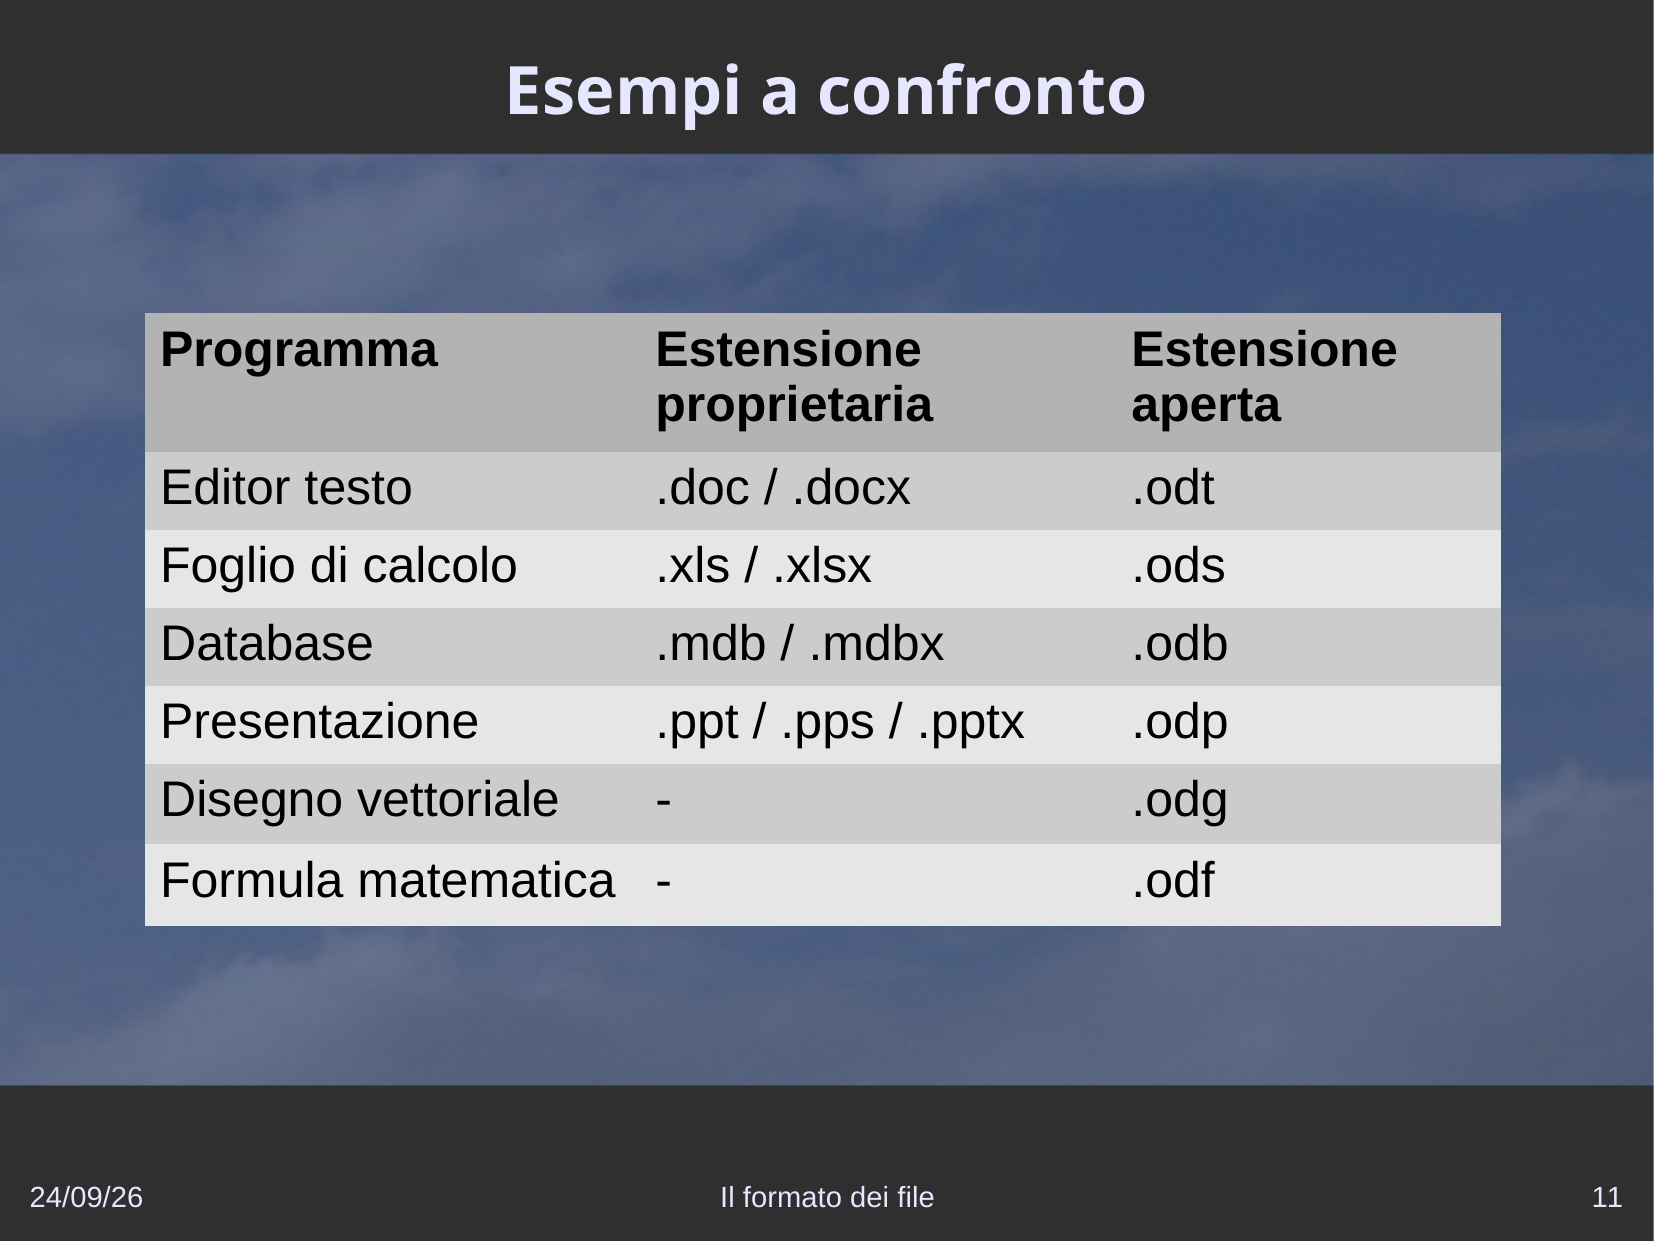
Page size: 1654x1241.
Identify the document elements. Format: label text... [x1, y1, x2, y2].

title Esempi a confronto [29, 29, 1625, 148]
table_header Estensione proprietaria [641, 313, 1117, 452]
table_header Programma [145, 313, 641, 452]
table_cell Presentazione [145, 686, 641, 764]
table_cell .odp [1117, 686, 1501, 764]
picture [0, 0, 1654, 1241]
table_cell - [641, 764, 1117, 844]
table_cell .odt [1117, 452, 1501, 530]
table_cell Formula matematica [145, 844, 641, 926]
table_header Estensione aperta [1117, 313, 1501, 452]
table_cell .doc / .docx [641, 452, 1117, 530]
table_cell - [641, 844, 1117, 926]
table_cell .odg [1117, 764, 1501, 844]
table_cell .ppt / .pps / .pptx [641, 686, 1117, 764]
table_cell .odb [1117, 608, 1501, 686]
table_cell .ods [1117, 530, 1501, 608]
table_cell .odf [1117, 844, 1501, 926]
table_cell Database [145, 608, 641, 686]
table_cell .mdb / .mdbx [641, 608, 1117, 686]
table_cell Disegno vettoriale [145, 764, 641, 844]
table_cell .xls / .xlsx [641, 530, 1117, 608]
table_cell Foglio di calcolo [145, 530, 641, 608]
table_cell Editor testo [145, 452, 641, 530]
